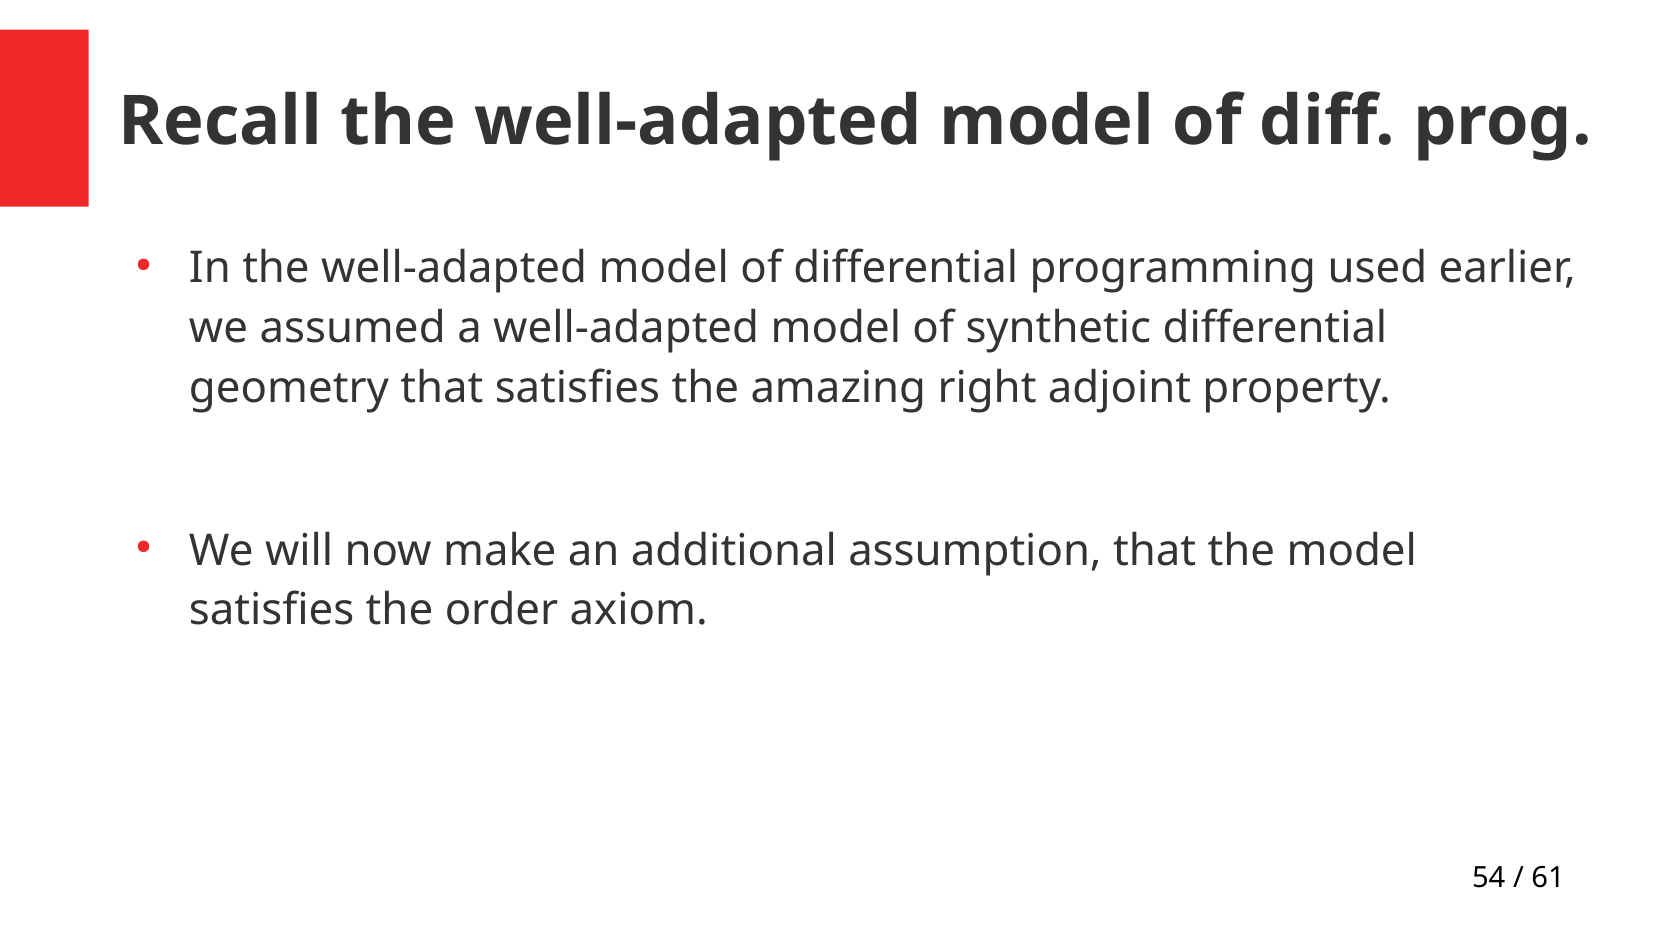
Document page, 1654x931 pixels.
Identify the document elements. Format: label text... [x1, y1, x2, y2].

title Recall the well-adapted model of diff. prog. [118, 29, 1595, 207]
list In the well-adapted model of differential programming used earlier, we assumed a well-adapted model of synthetic differential geometry that satisfies the amazing right adjoint property. We will now make an additional assumption, that the model satisfies the order axiom. [118, 236, 1595, 798]
